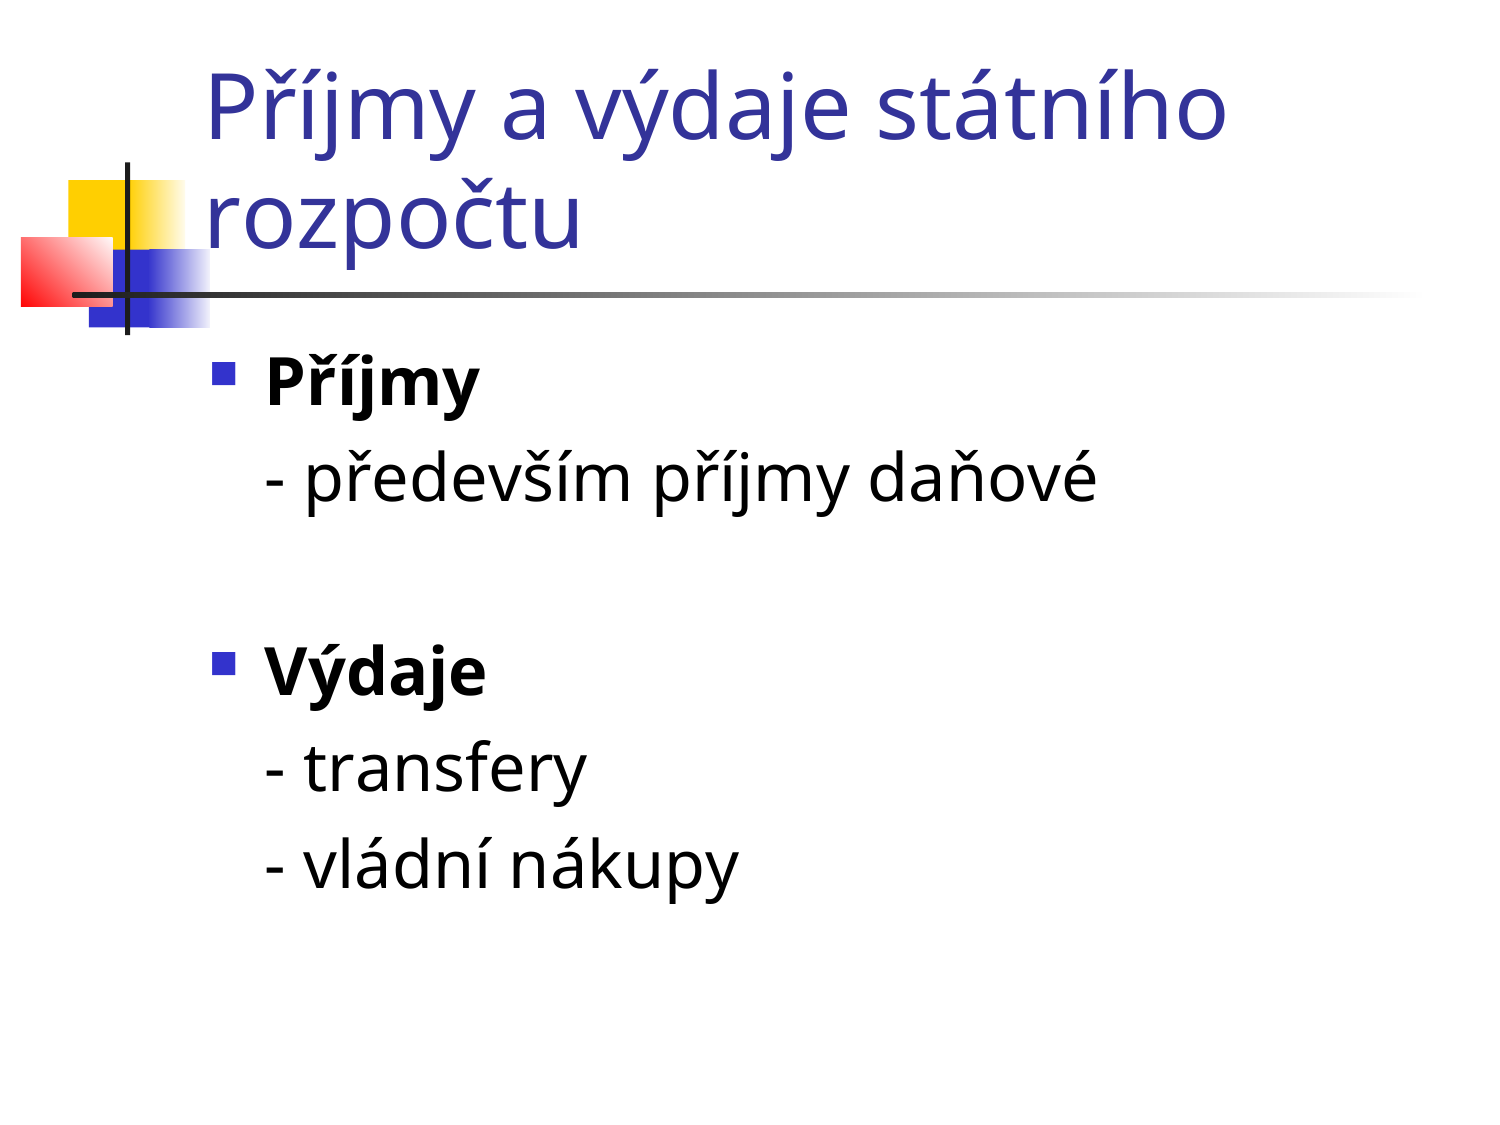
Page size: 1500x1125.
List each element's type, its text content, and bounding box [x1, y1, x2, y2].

list Příjmy - především příjmy daňové Výdaje - transfery - vládní nákupy [193, 331, 1469, 1007]
title Příjmy a výdaje státního rozpočtu [188, 35, 1468, 276]
